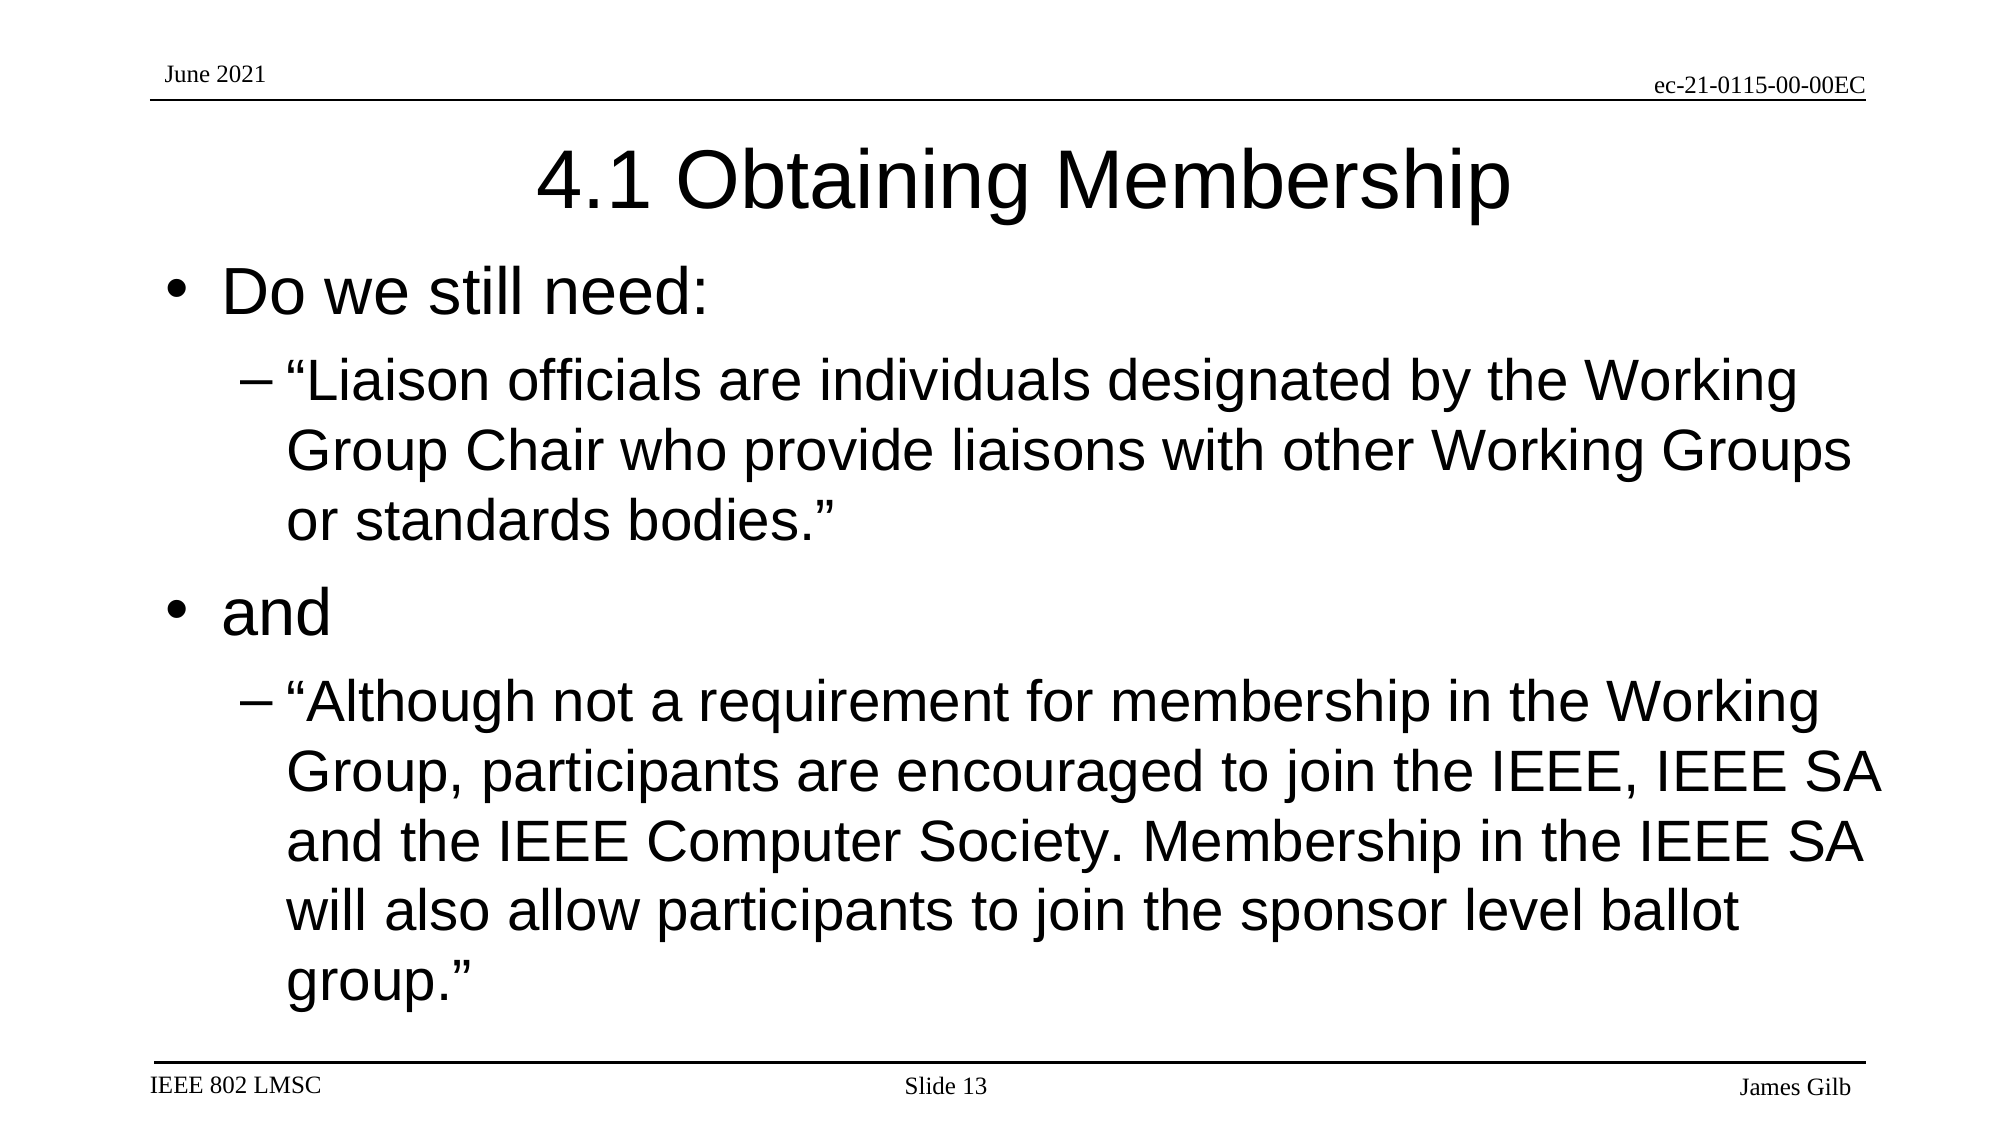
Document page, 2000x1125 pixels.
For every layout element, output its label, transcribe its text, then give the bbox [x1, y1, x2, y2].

title 4.1 Obtaining Membership [149, 112, 1900, 238]
list Do we still need: “Liaison officials are individuals designated by the Working Group Chair who provide liaisons with other Working Groups or standards bodies.” and “Although not a requirement for membership in the Working Group, participants are encouraged to join the IEEE, IEEE SA and the IEEE Computer Society. Membership in the IEEE SA will also allow participants to join the sponsor level ballot group.” [149, 239, 1900, 1051]
